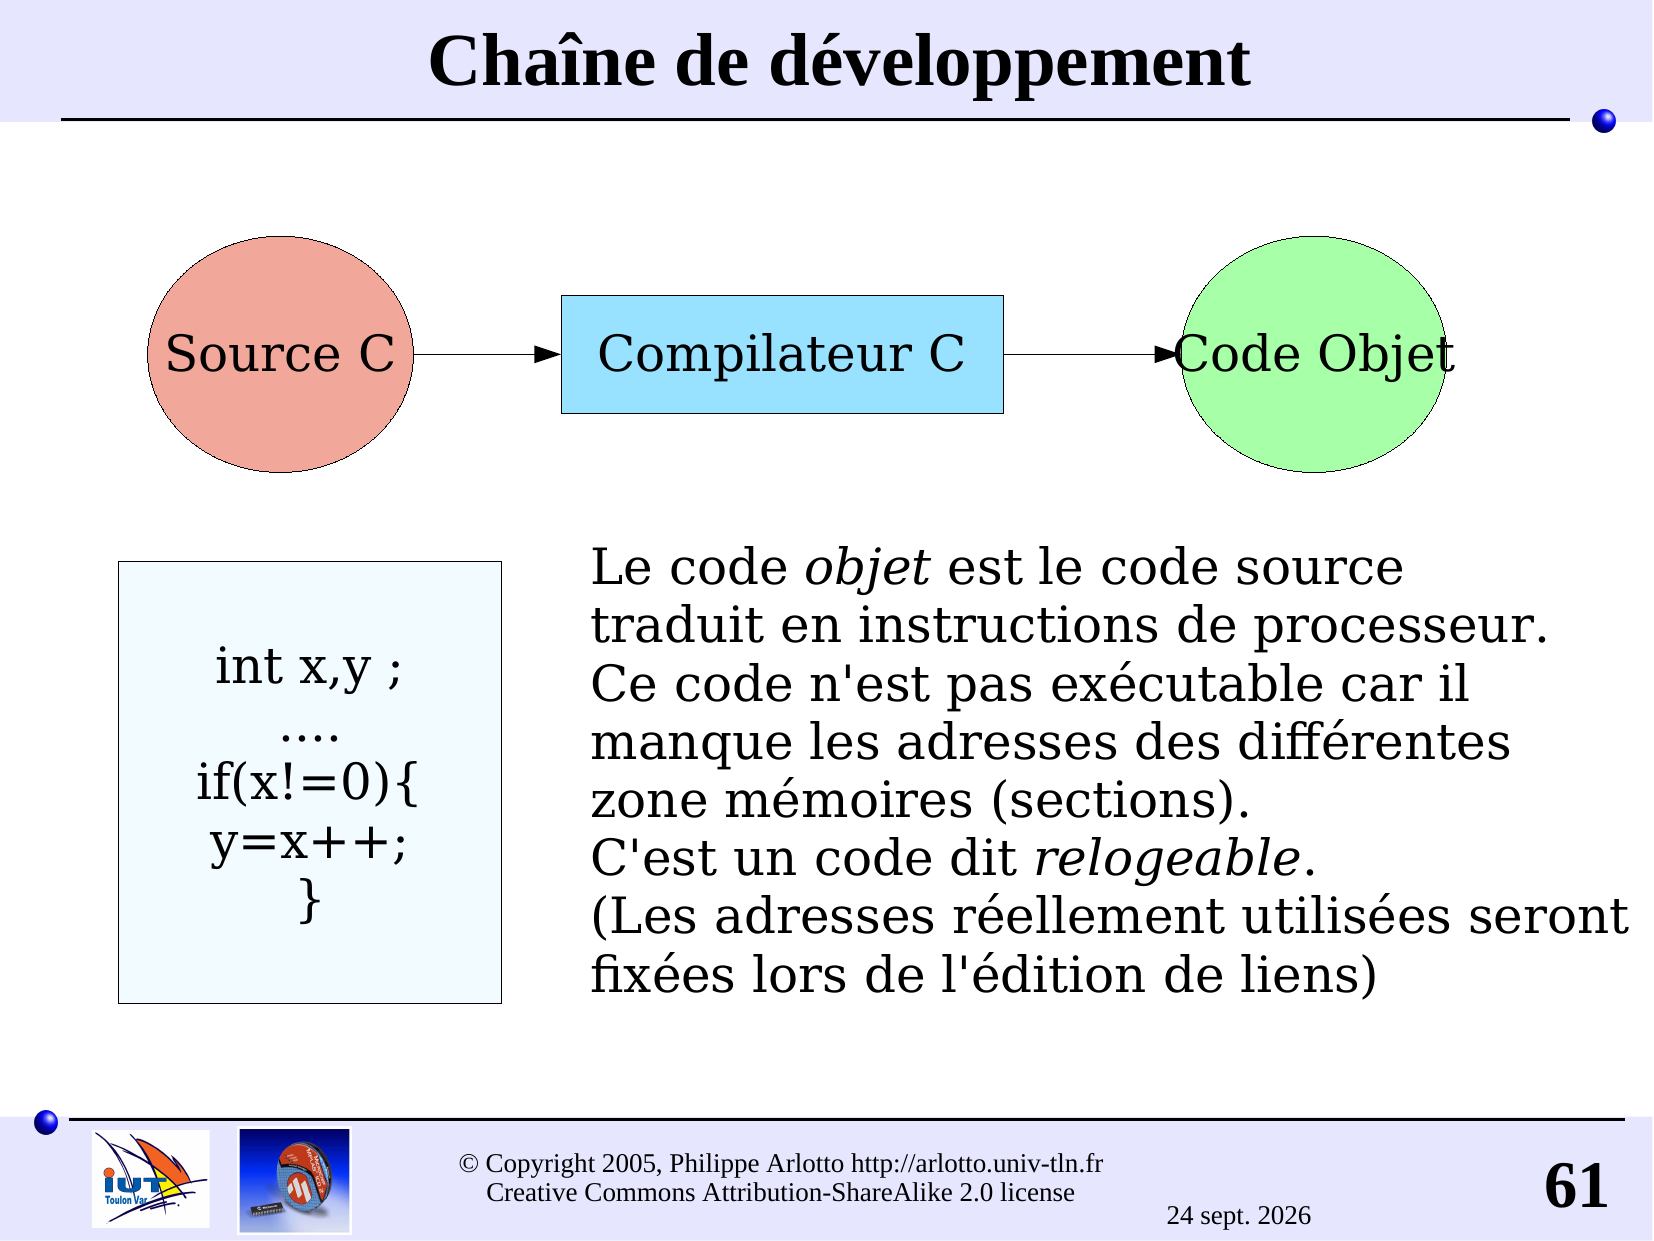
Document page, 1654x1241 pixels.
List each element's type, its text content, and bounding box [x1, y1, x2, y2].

text_box Le code objet est le code source traduit en instructions de processeur. Ce code n'est pas exécutable car il manque les adresses des différentes zone mémoires (sections). C'est un code dit relogeable. (Les adresses réellement utilisées seront fixées lors de l'édition de liens) [590, 538, 1631, 1004]
text_box int x,y ; .... if(x!=0){ y=x++; } [118, 561, 502, 1004]
text_box Compilateur C [561, 295, 1004, 414]
text_box Code Objet [1181, 236, 1447, 473]
text_box Source C [147, 236, 414, 473]
title Chaîne de développement [95, 14, 1585, 107]
picture [237, 1126, 352, 1235]
